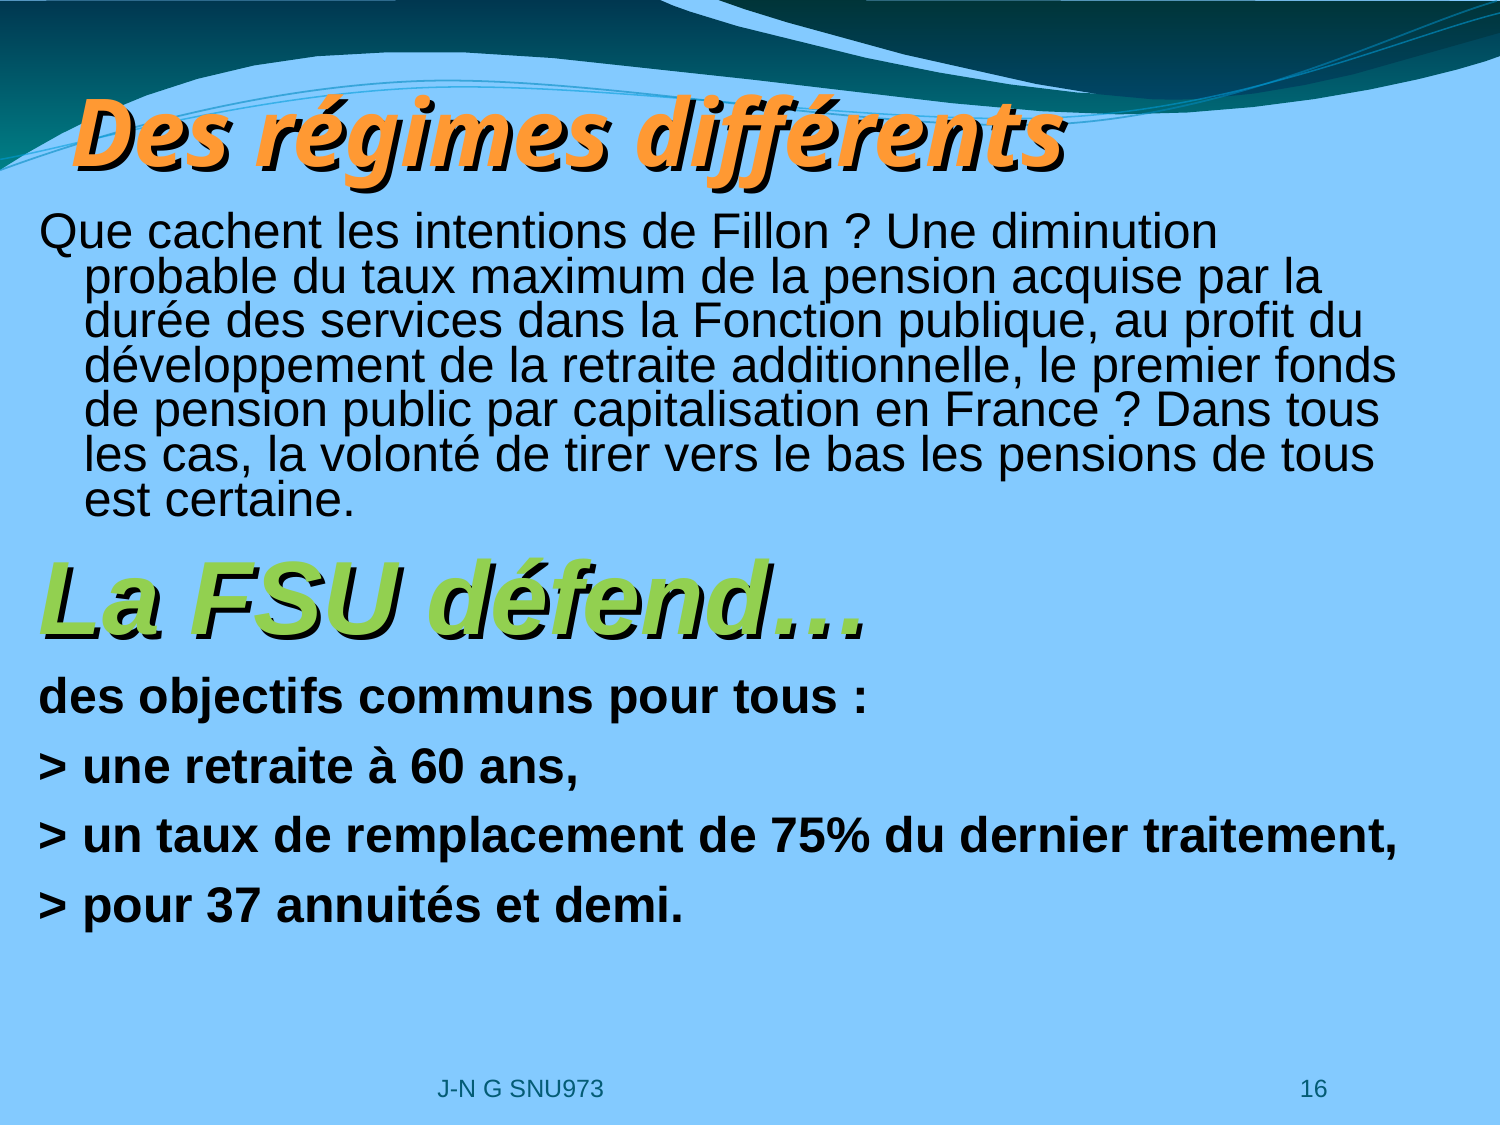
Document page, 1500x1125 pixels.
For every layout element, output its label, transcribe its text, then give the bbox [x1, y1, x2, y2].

title Des régimes différents [70, 58, 1421, 161]
text_box 1 [1299, 1042, 1426, 1103]
text_box J-N G SNU973 [437, 1042, 988, 1103]
list Que cachent les intentions de Fillon ? Une diminution probable du taux maximum de la pension acquise par la durée des services dans la Fonction publique, au profit du développement de la retraite additionnelle, le premier fonds de pension public par capitalisation en France ? Dans tous les cas, la volonté de tirer vers le bas les pensions de tous est certaine. La FSU défend… des objectifs communs pour tous : > une retraite à 60 ans, > un taux de remplacement de 75% du dernier traitement, > pour 37 annuités et demi. [24, 205, 1426, 1076]
